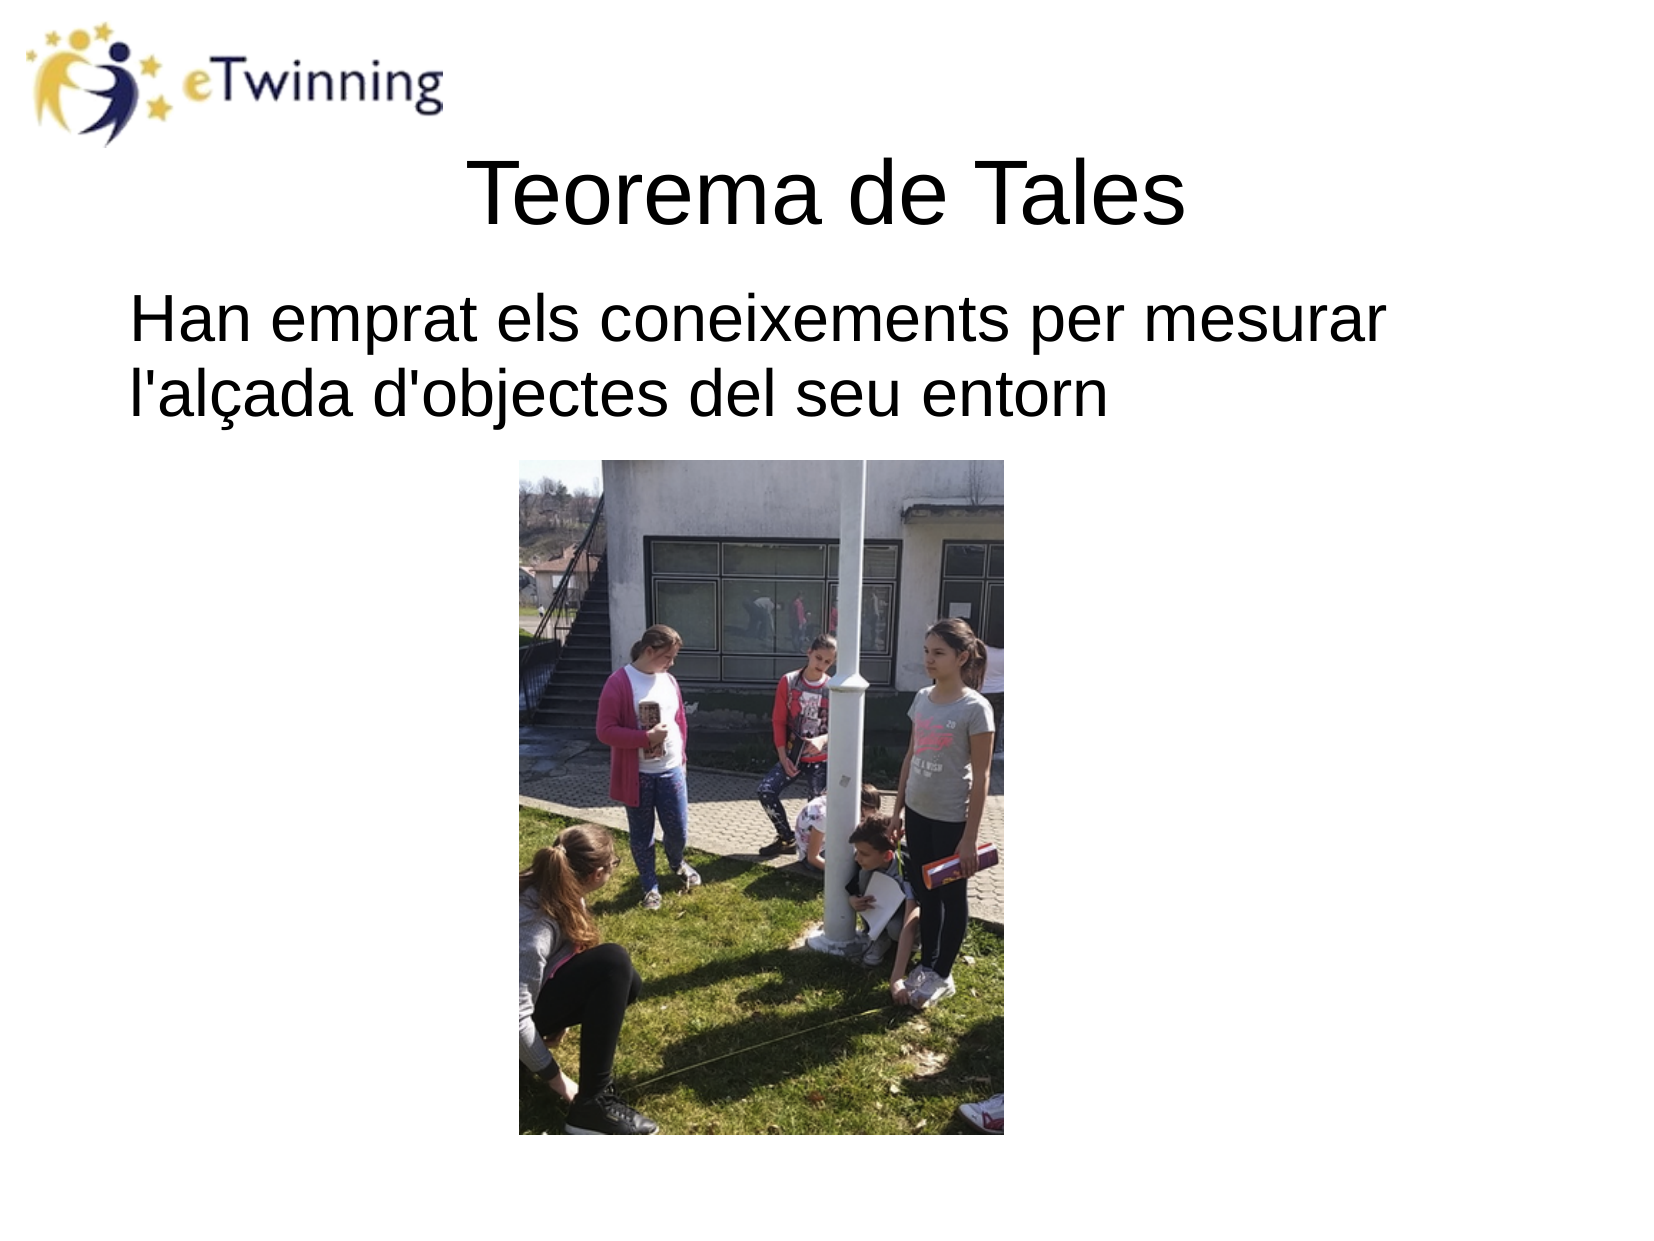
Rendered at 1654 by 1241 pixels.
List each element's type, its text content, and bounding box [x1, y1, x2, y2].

subtitle Han emprat els coneixements per mesurar l'alçada d'objectes del seu entorn [129, 281, 1548, 431]
picture [26, 20, 443, 148]
picture [519, 460, 1004, 1135]
title Teorema de Tales [82, 136, 1571, 249]
